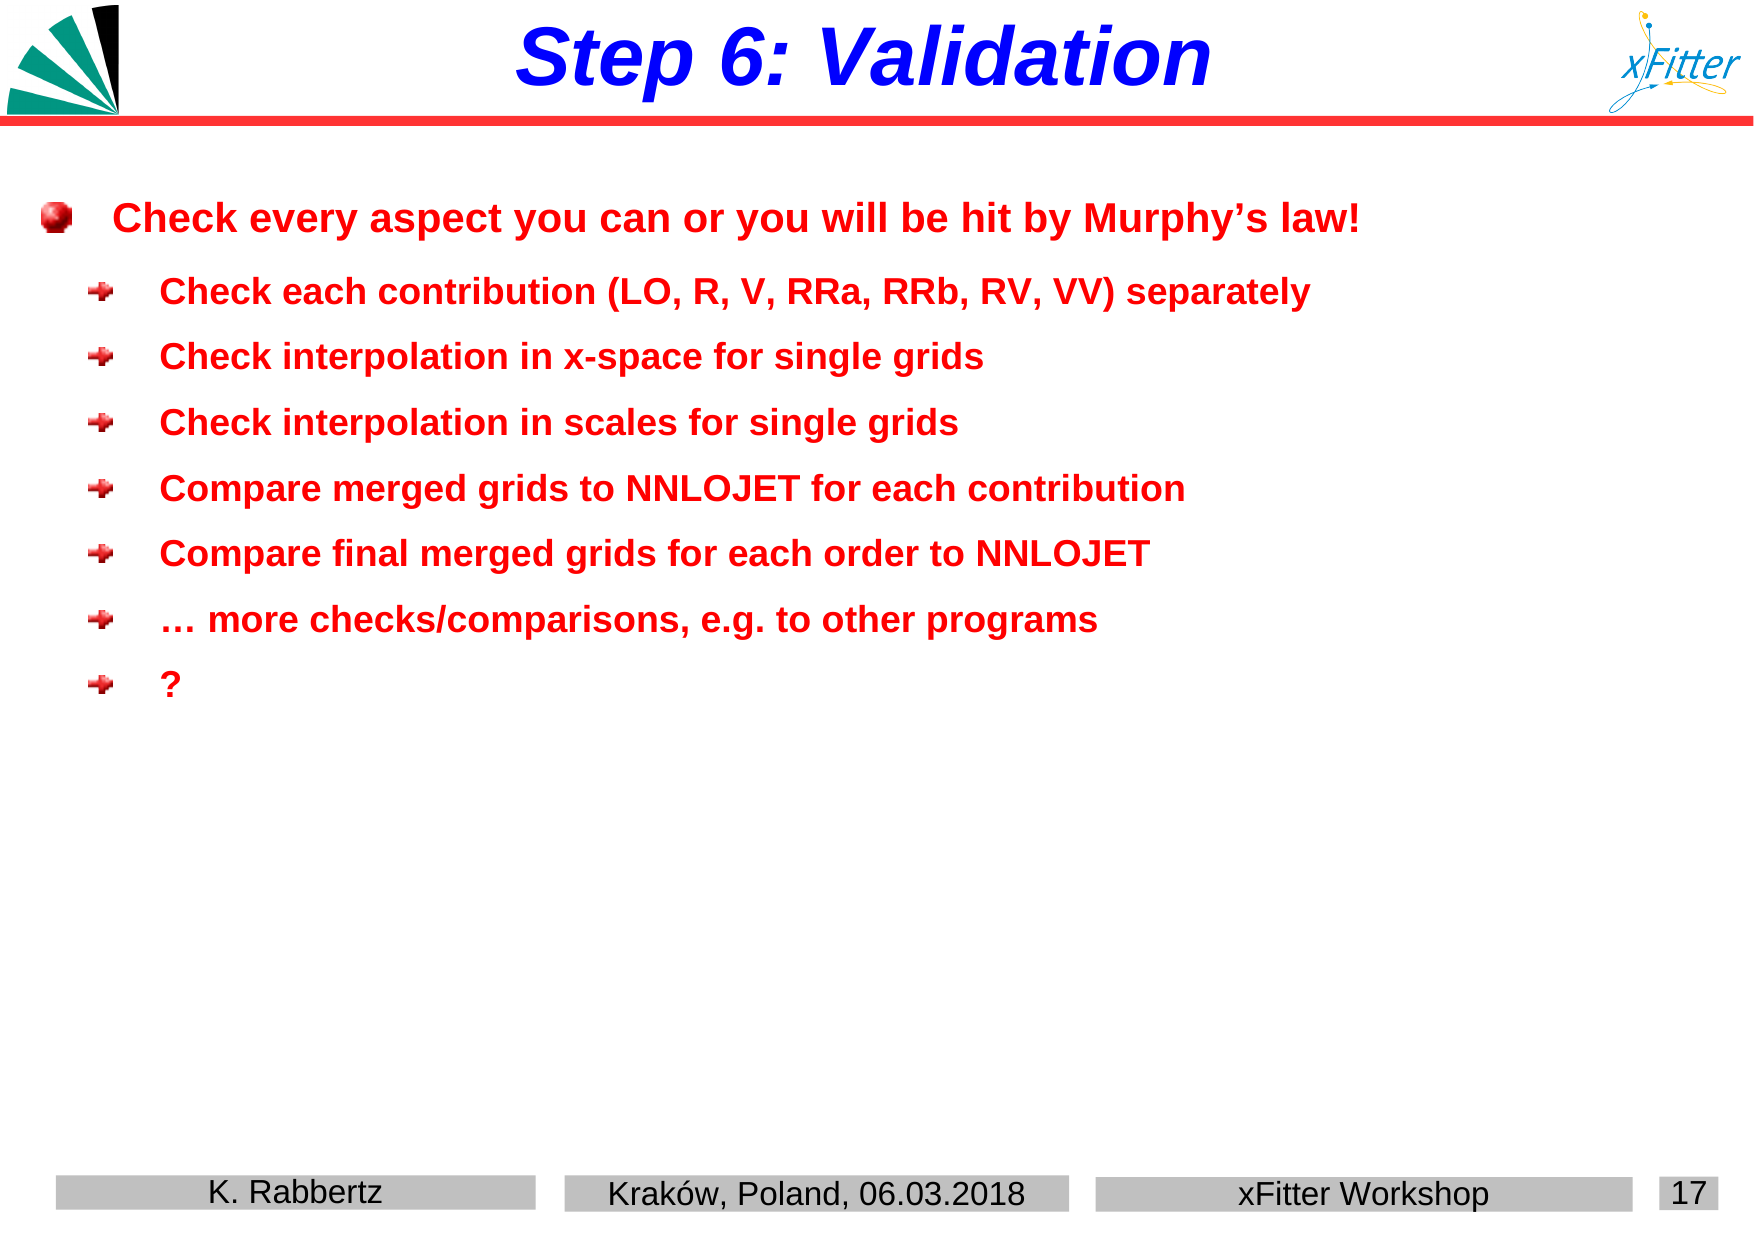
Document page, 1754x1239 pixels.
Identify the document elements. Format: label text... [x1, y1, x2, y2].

list Check every aspect you can or you will be hit by Murphy’s law! Check each contribution (LO, R, V, RRa, RRb, RV, VV) separately Check interpolation in x-space for single grids Check interpolation in scales for single grids Compare merged grids to NNLOJET for each contribution Compare final merged grids for each order to NNLOJET … more checks/comparisons, e.g. to other programs ? [29, 194, 1736, 707]
title Step 6: Validation [123, 0, 1606, 114]
picture [7, 5, 119, 116]
picture [1609, 11, 1741, 113]
